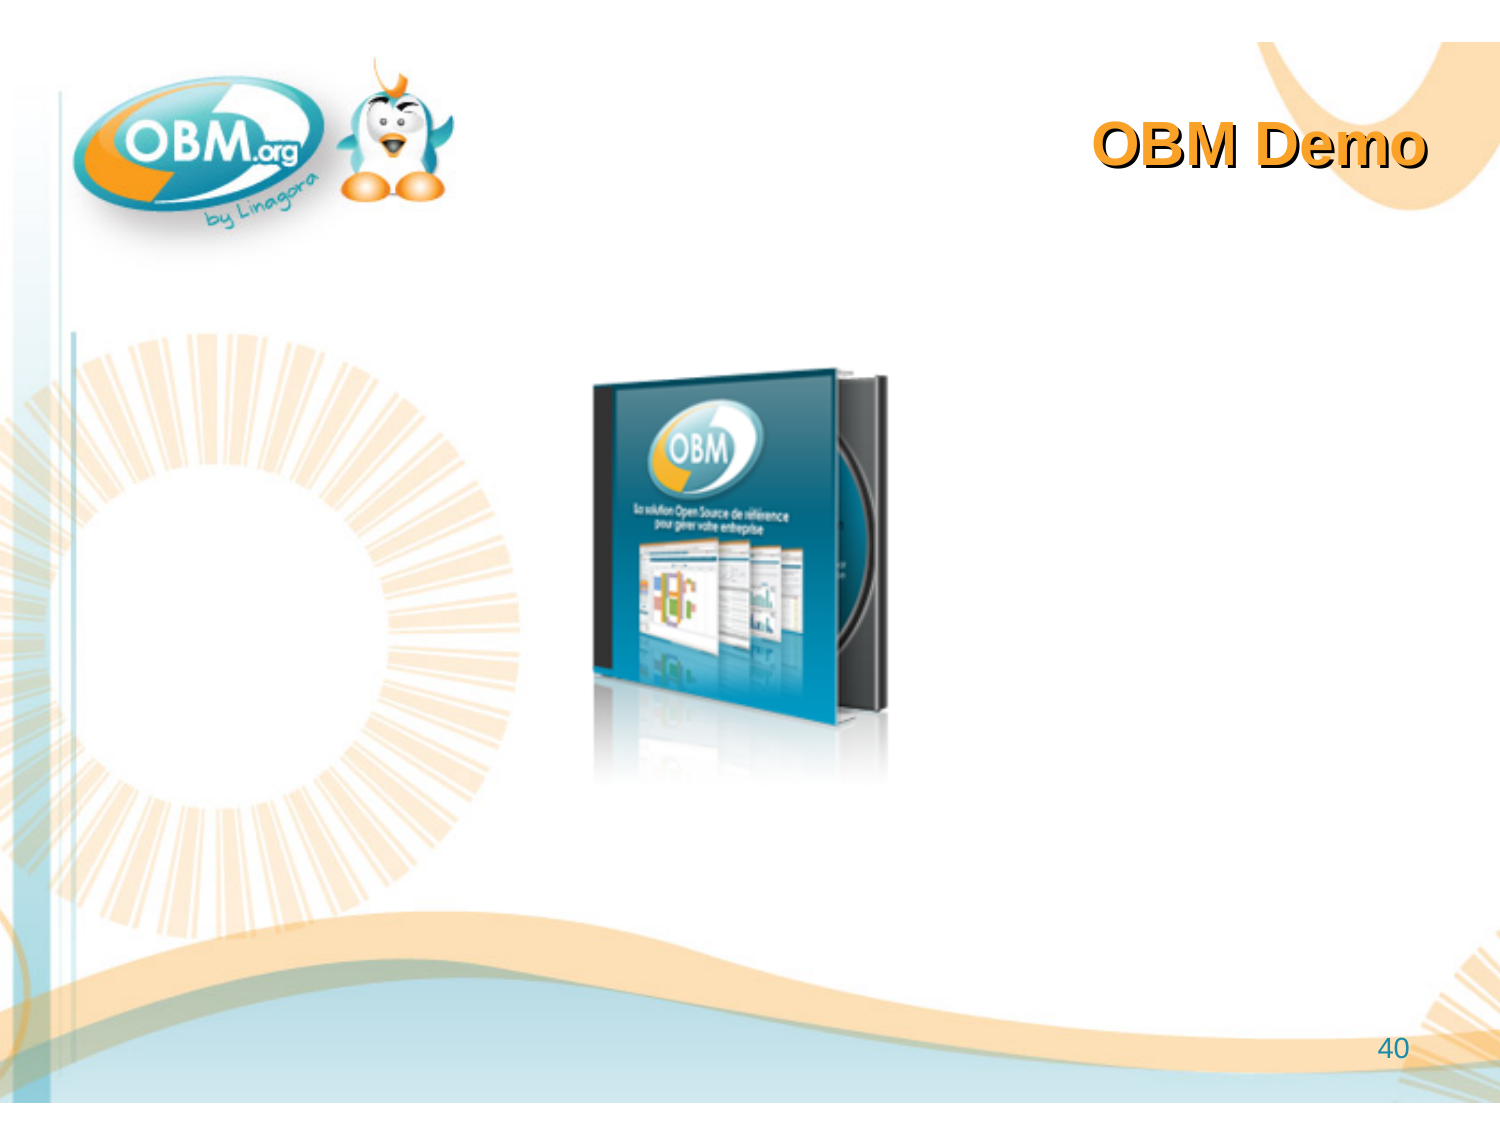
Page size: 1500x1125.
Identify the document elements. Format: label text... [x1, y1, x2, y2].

title OBM Demo [695, 14, 1429, 278]
picture [0, 42, 1500, 1103]
